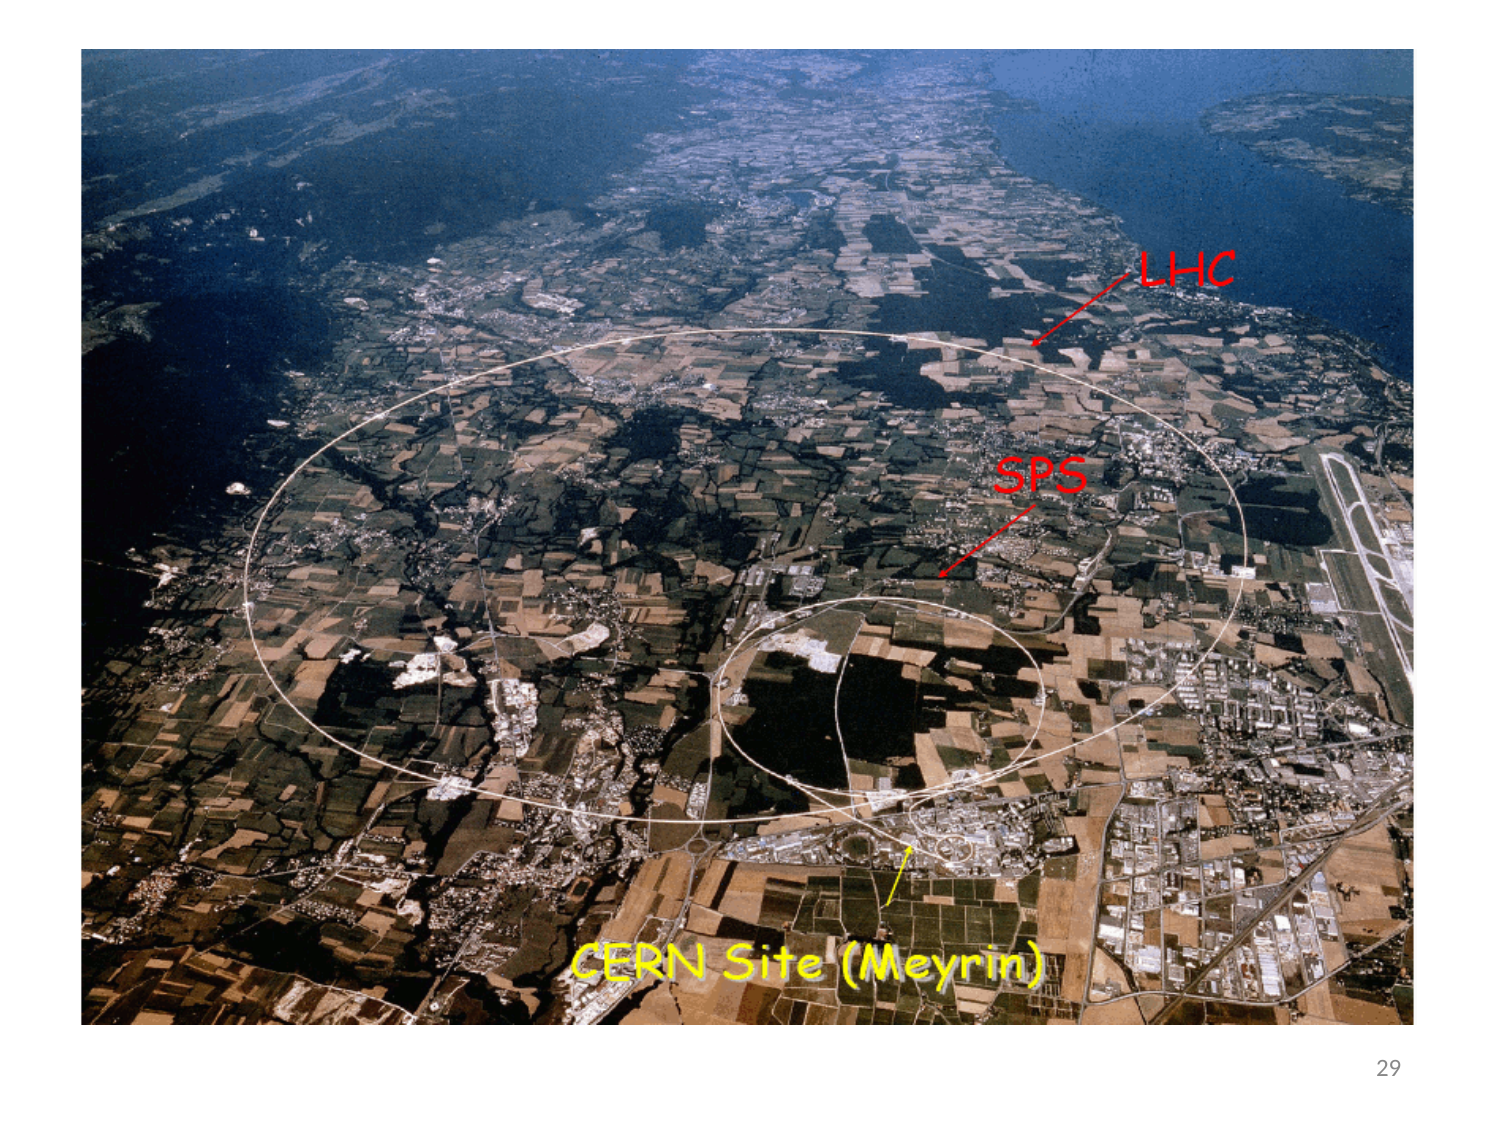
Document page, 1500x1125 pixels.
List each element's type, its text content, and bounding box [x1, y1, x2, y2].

picture [80, 49, 1417, 1025]
text_box <numero> [1074, 1042, 1417, 1095]
